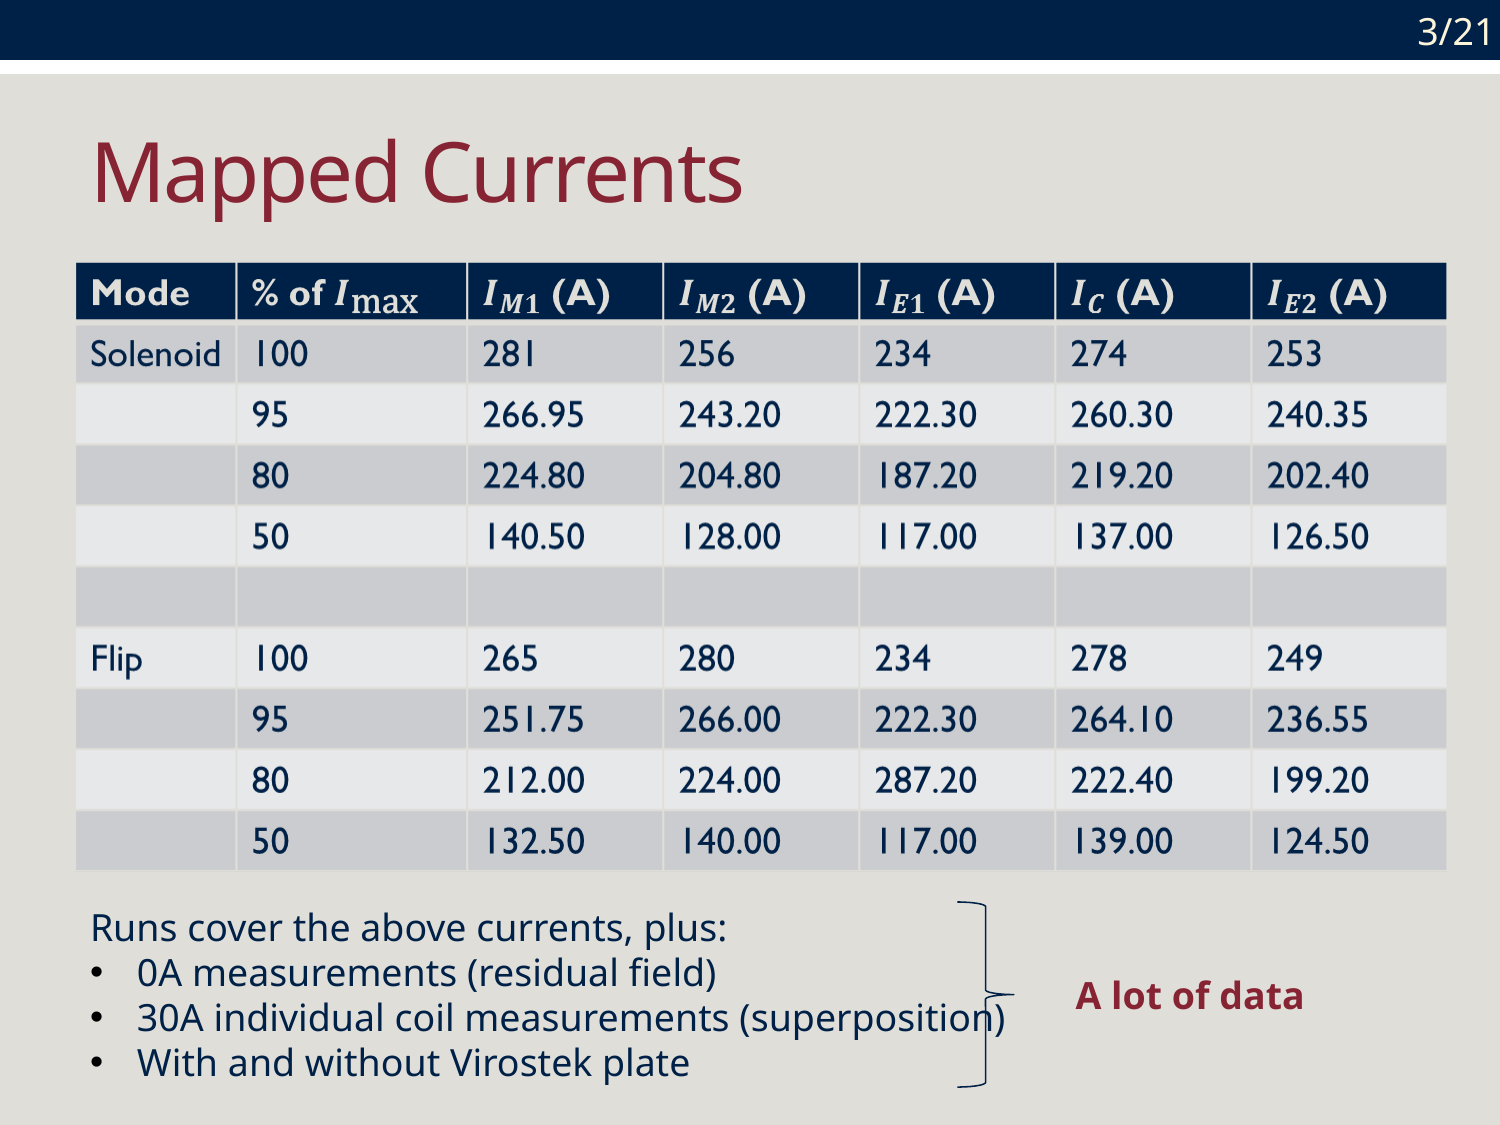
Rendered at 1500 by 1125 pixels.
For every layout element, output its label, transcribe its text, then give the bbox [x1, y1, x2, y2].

text_box 3/21 [1402, 0, 1500, 61]
picture [75, 258, 1448, 887]
text_box A lot of data [1060, 964, 1312, 1025]
text_box Runs cover the above currents, plus: 0A measurements (residual field) 30A individual coil measurements (superposition) With and without Virostek plate [75, 896, 911, 1093]
title Mapped Currents [75, 87, 1426, 251]
